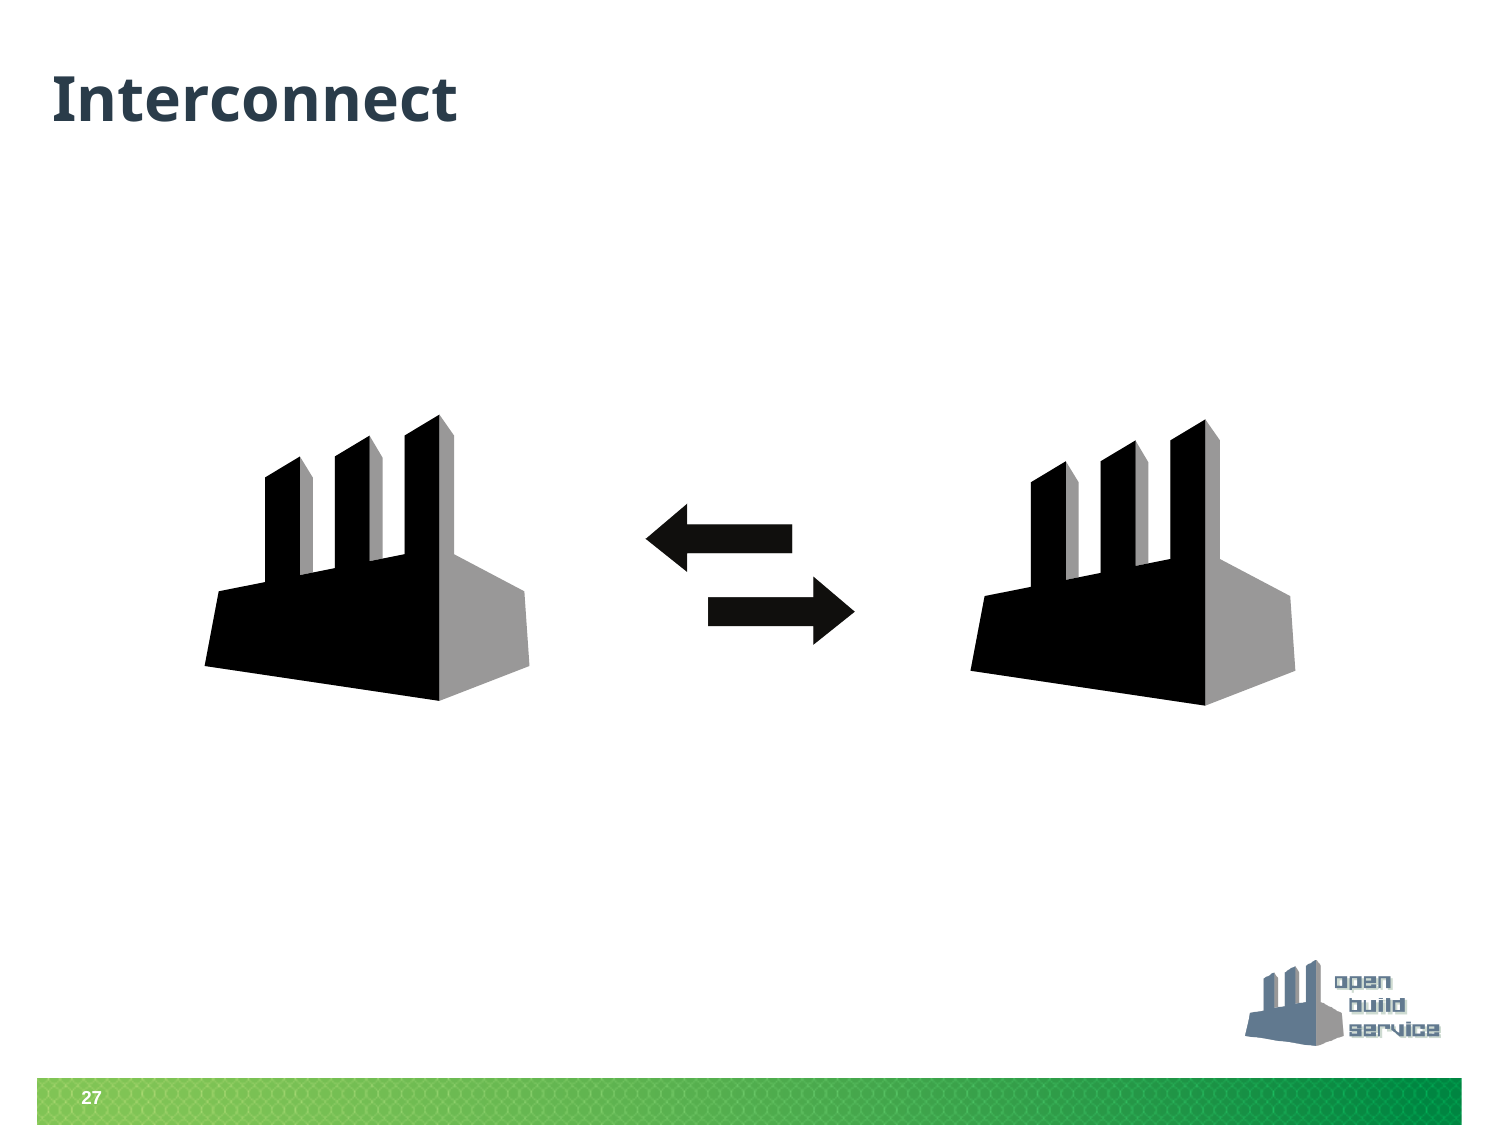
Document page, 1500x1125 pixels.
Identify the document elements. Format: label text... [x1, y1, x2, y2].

picture [645, 503, 855, 646]
title Interconnect [37, 51, 1388, 209]
picture [37, 1078, 1462, 1125]
picture [960, 409, 1306, 716]
picture [1245, 960, 1441, 1046]
picture [195, 404, 540, 711]
